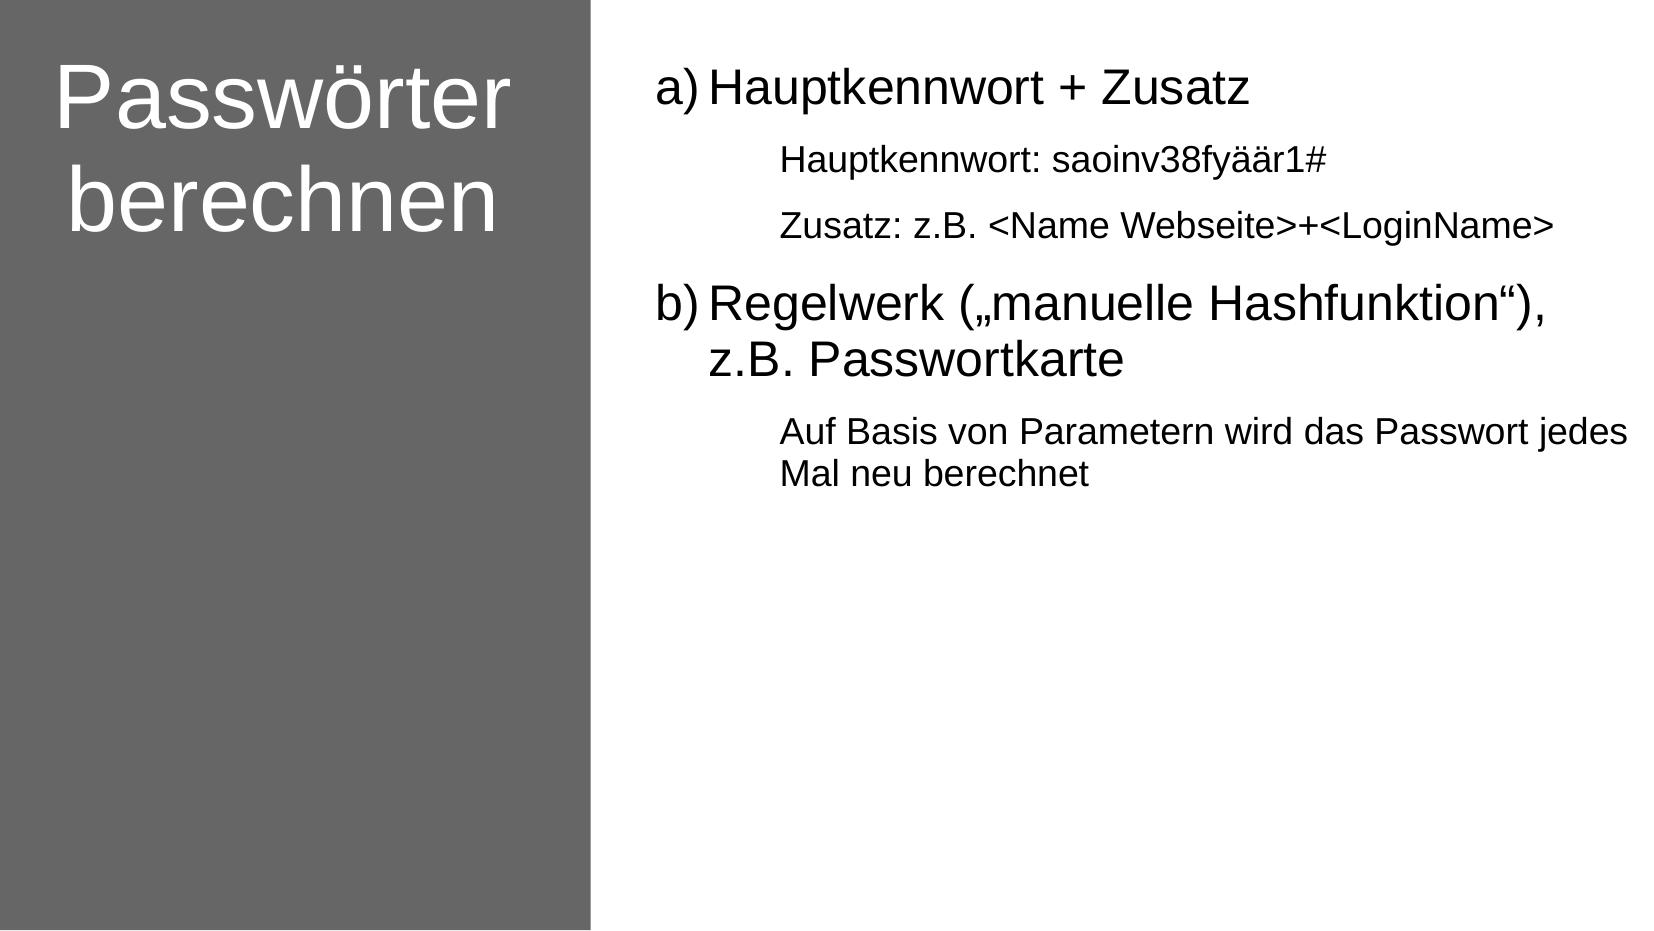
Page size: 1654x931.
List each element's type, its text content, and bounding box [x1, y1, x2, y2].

title Passwörter berechnen [47, 45, 520, 875]
list Hauptkennwort + Zusatz Hauptkennwort: saoinv38fyäär1# Zusatz: z.B. <Name Webseite>+<LoginName> Regelwerk („manuelle Hashfunktion“), z.B. Passwortkarte Auf Basis von Parametern wird das Passwort jedes Mal neu berechnet [637, 59, 1630, 886]
